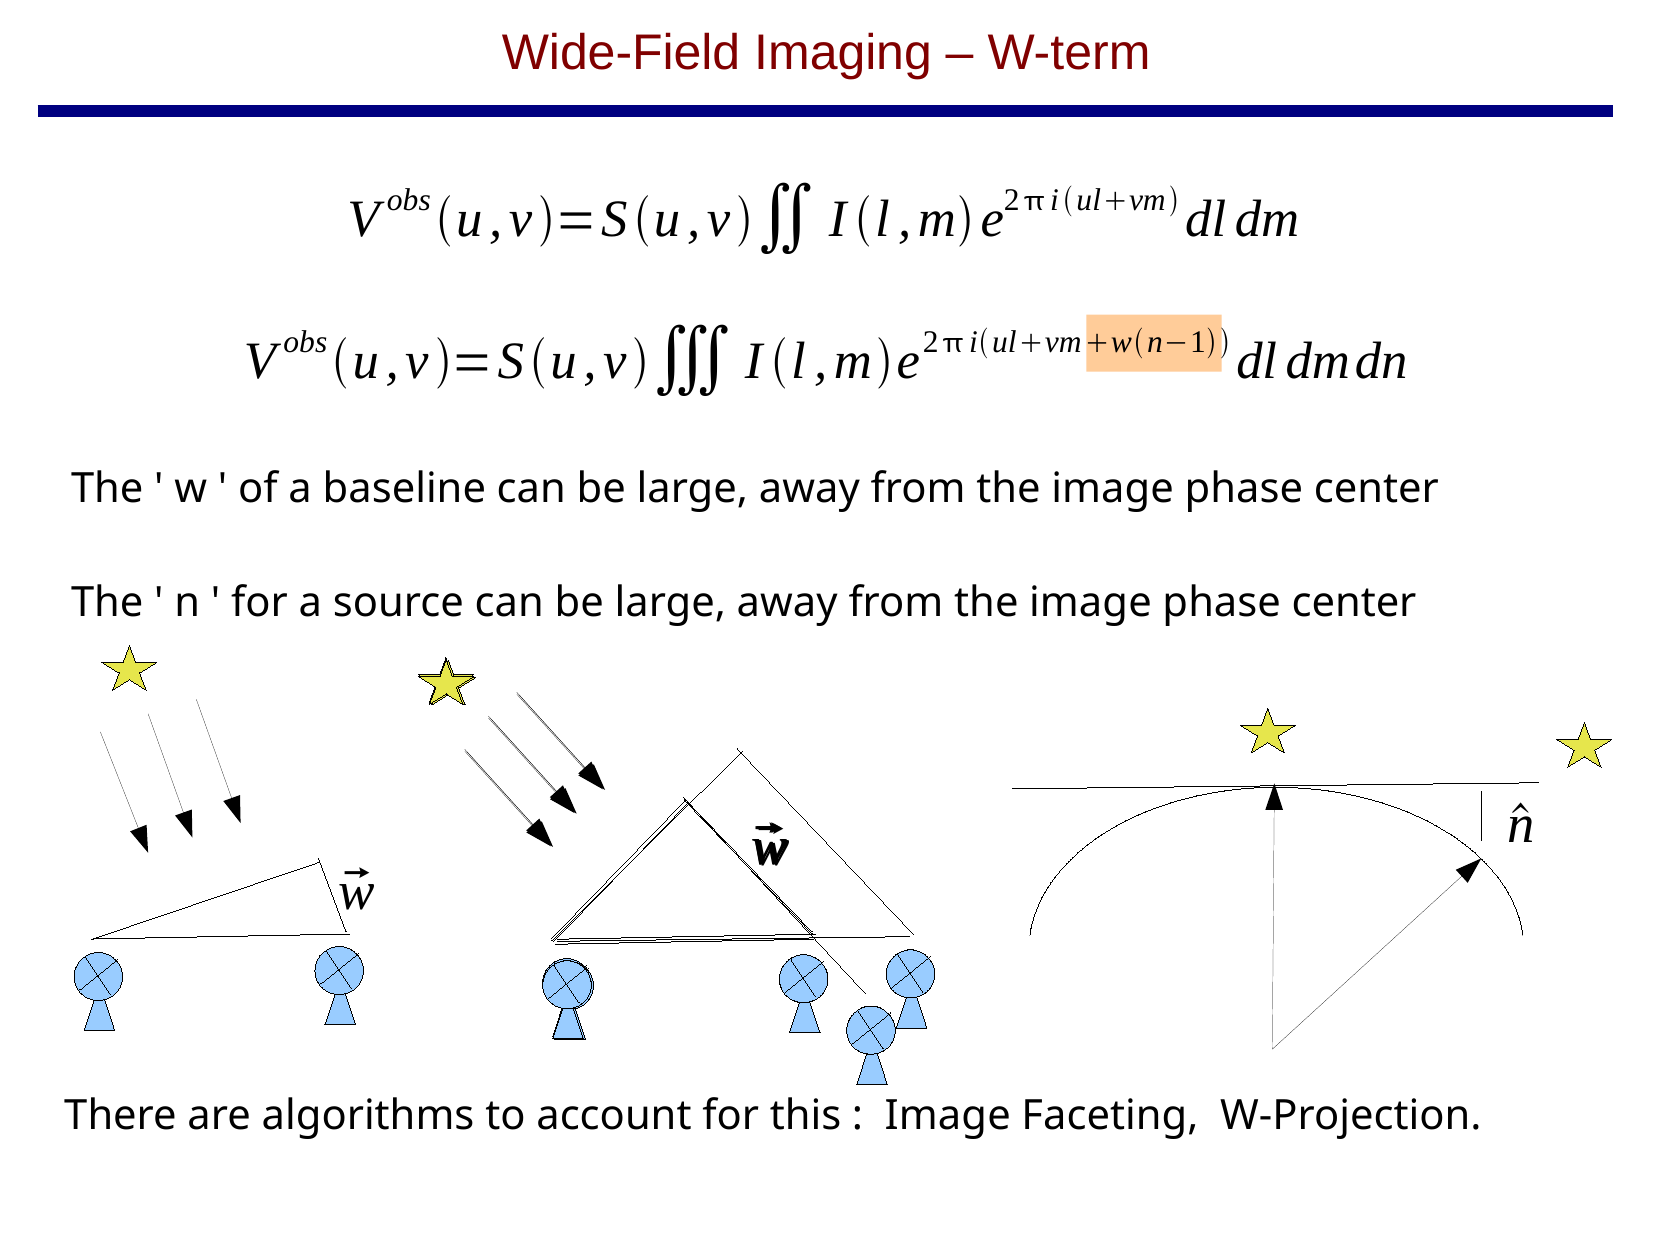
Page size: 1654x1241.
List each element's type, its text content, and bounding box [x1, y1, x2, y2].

chart [1494, 794, 1548, 856]
text_box [1240, 708, 1296, 753]
text_box There are algorithms to account for this : Image Faceting, W-Projection. [49, 1077, 1597, 1190]
text_box [314, 946, 364, 1025]
text_box [101, 645, 157, 691]
text_box [1086, 314, 1222, 319]
chart [230, 319, 1421, 400]
text_box [846, 949, 935, 1085]
text_box [74, 952, 123, 1031]
text_box [957, 935, 1634, 1143]
title Wide-Field Imaging – W-term [82, 15, 1571, 89]
text_box The ' w ' of a baseline can be large, away from the image phase center The ' n ' for a source can be large, away from the image phase center [56, 450, 1653, 611]
text_box [779, 954, 828, 1033]
chart [325, 861, 389, 923]
text_box [1273, 935, 1396, 1047]
chart [737, 815, 803, 879]
text_box [418, 657, 476, 705]
text_box [542, 958, 594, 1040]
text_box [1556, 722, 1612, 768]
chart [334, 177, 1310, 258]
